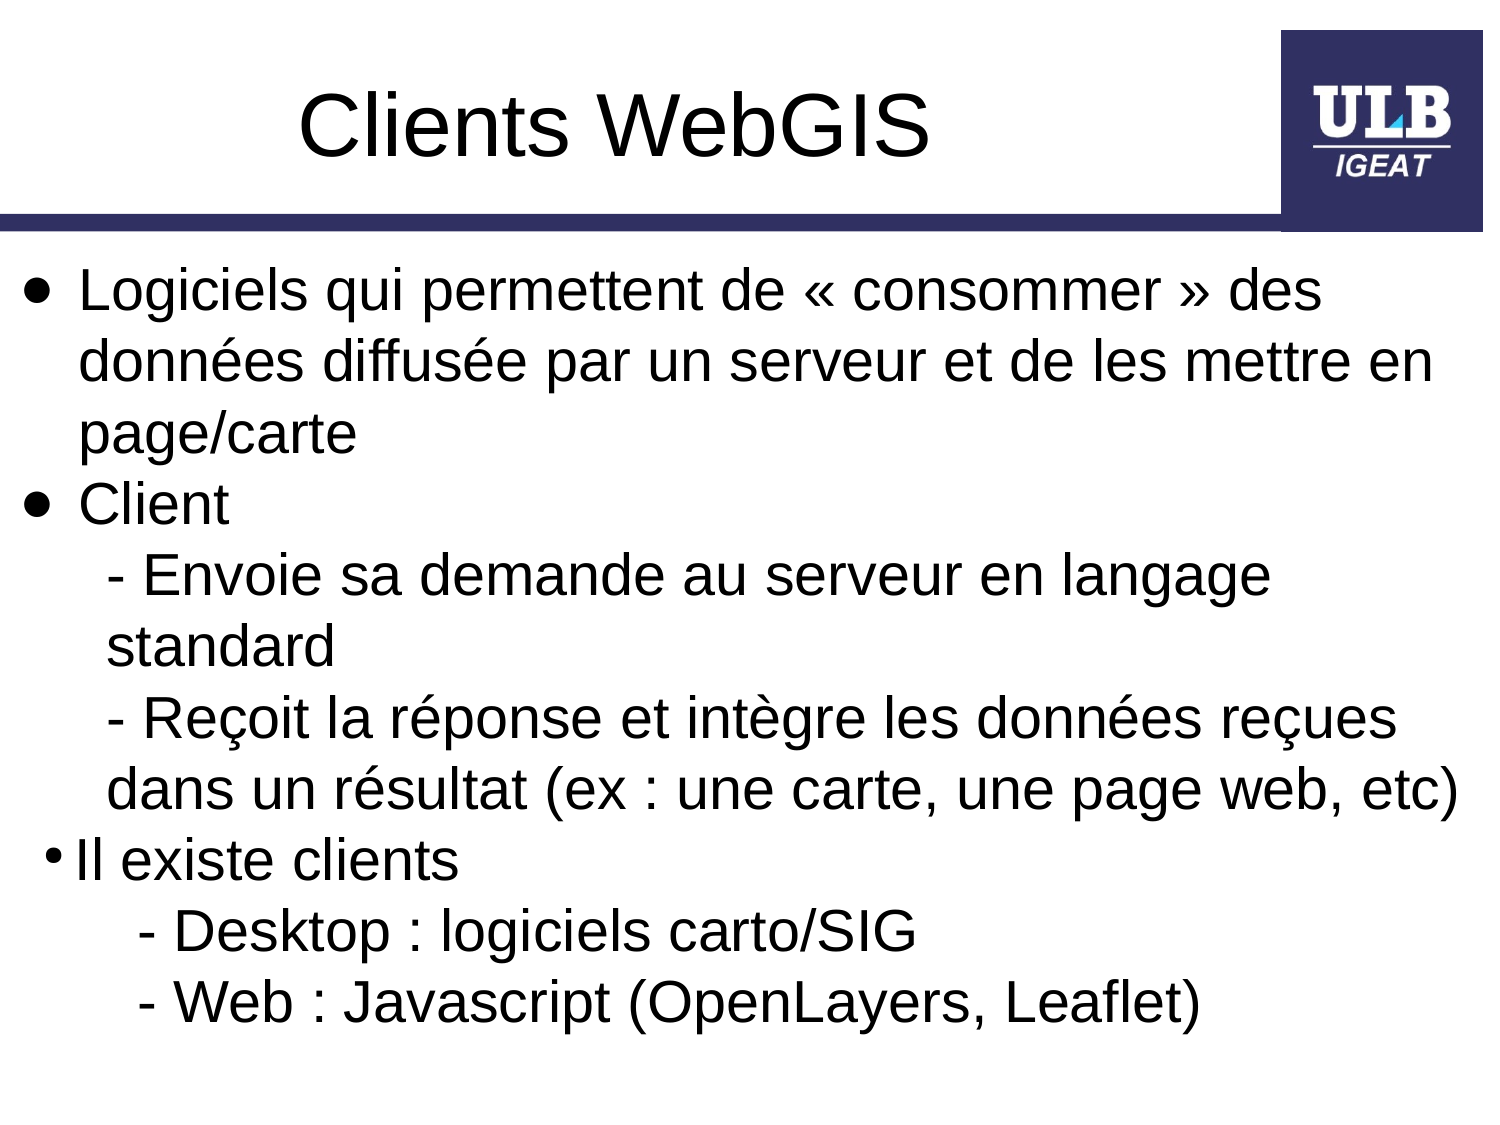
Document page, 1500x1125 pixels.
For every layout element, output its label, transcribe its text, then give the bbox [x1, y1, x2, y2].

text_box Logiciels qui permettent de « consommer » des données diffusée par un serveur et de les mettre en page/carte Client - Envoie sa demande au serveur en langage standard - Reçoit la réponse et intègre les données reçues dans un résultat (ex : une carte, une page web, etc) Il existe clients - Desktop : logiciels carto/SIG - Web : Javascript (OpenLayers, Leaflet) [11, 251, 1487, 1088]
picture [1281, 30, 1483, 232]
text_box Clients WebGIS [0, 49, 1278, 192]
